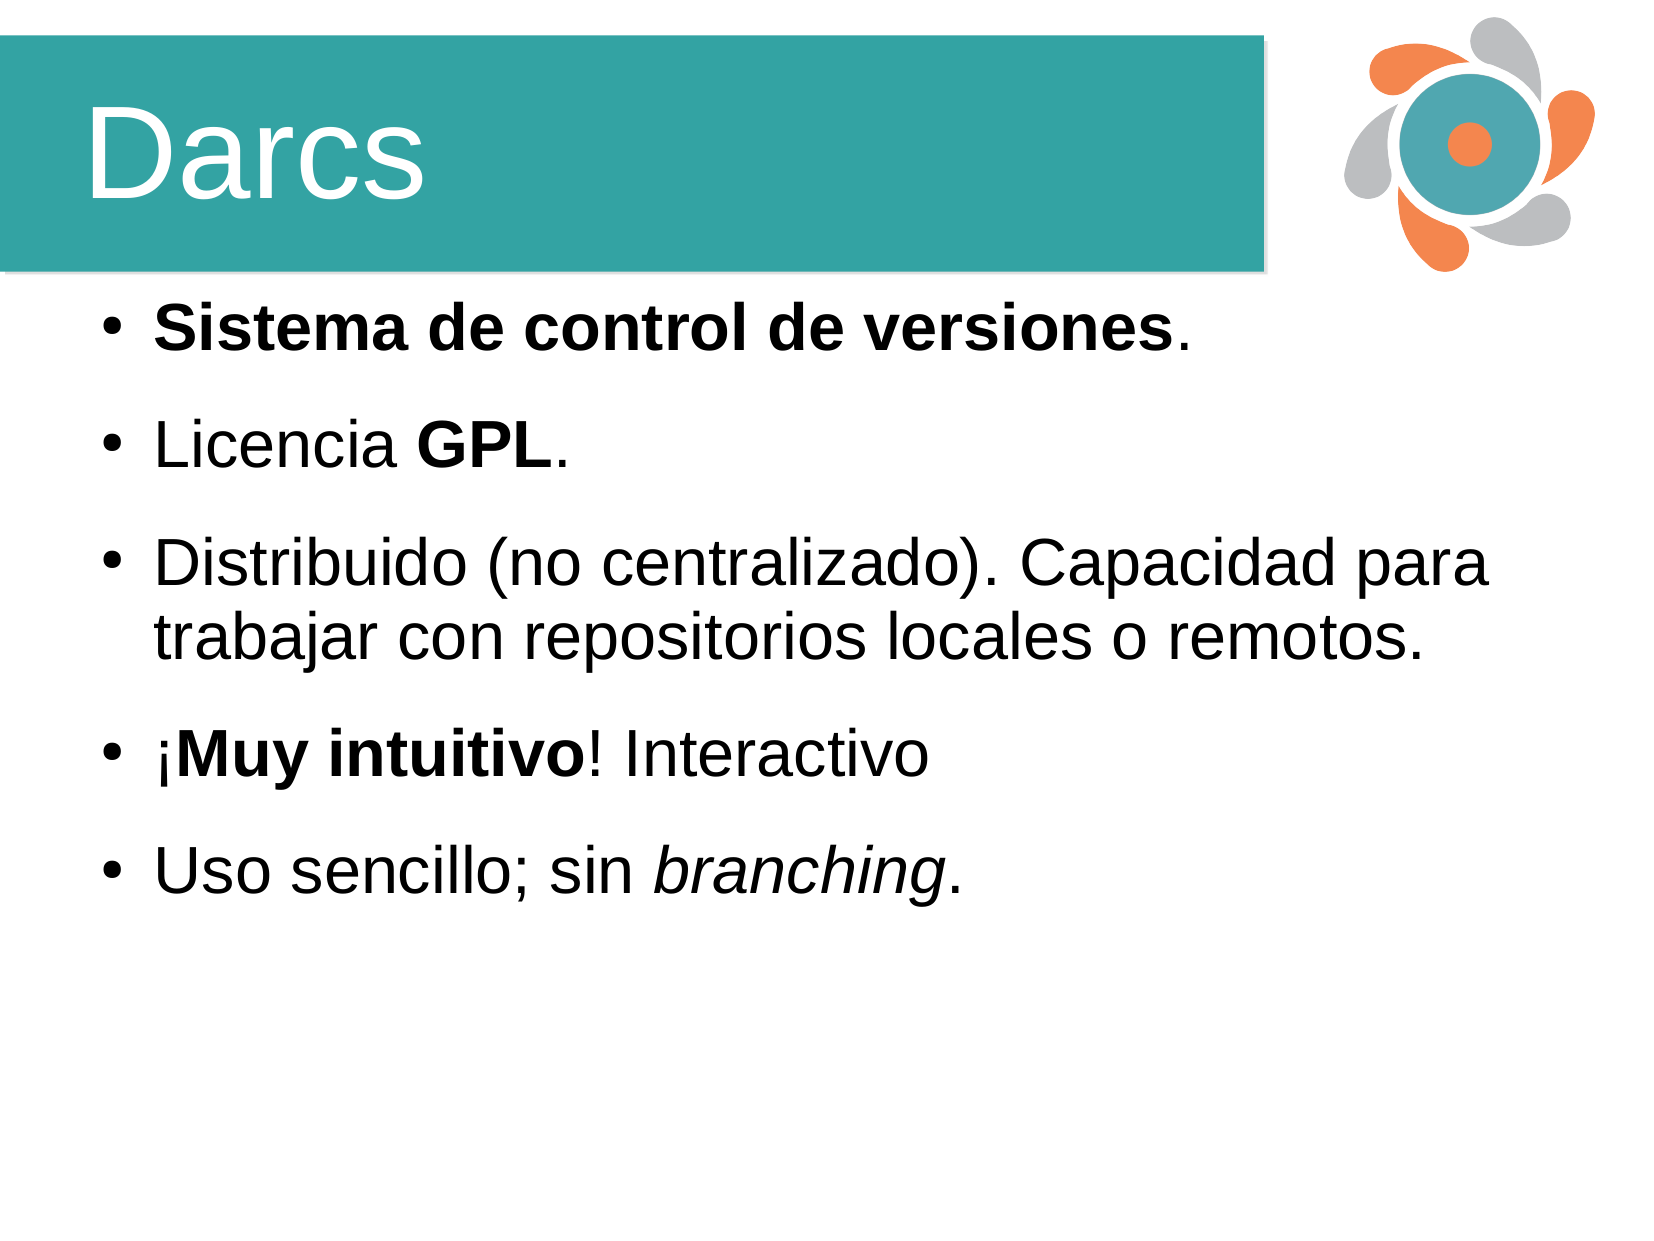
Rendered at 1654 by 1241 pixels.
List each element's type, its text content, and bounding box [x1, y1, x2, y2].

picture [1344, 17, 1595, 272]
list Sistema de control de versiones. Licencia GPL. Distribuido (no centralizado). Capacidad para trabajar con repositorios locales o remotos. ¡Muy intuitivo! Interactivo Uso sencillo; sin branching. [82, 290, 1538, 1010]
title Darcs [82, 49, 1250, 257]
